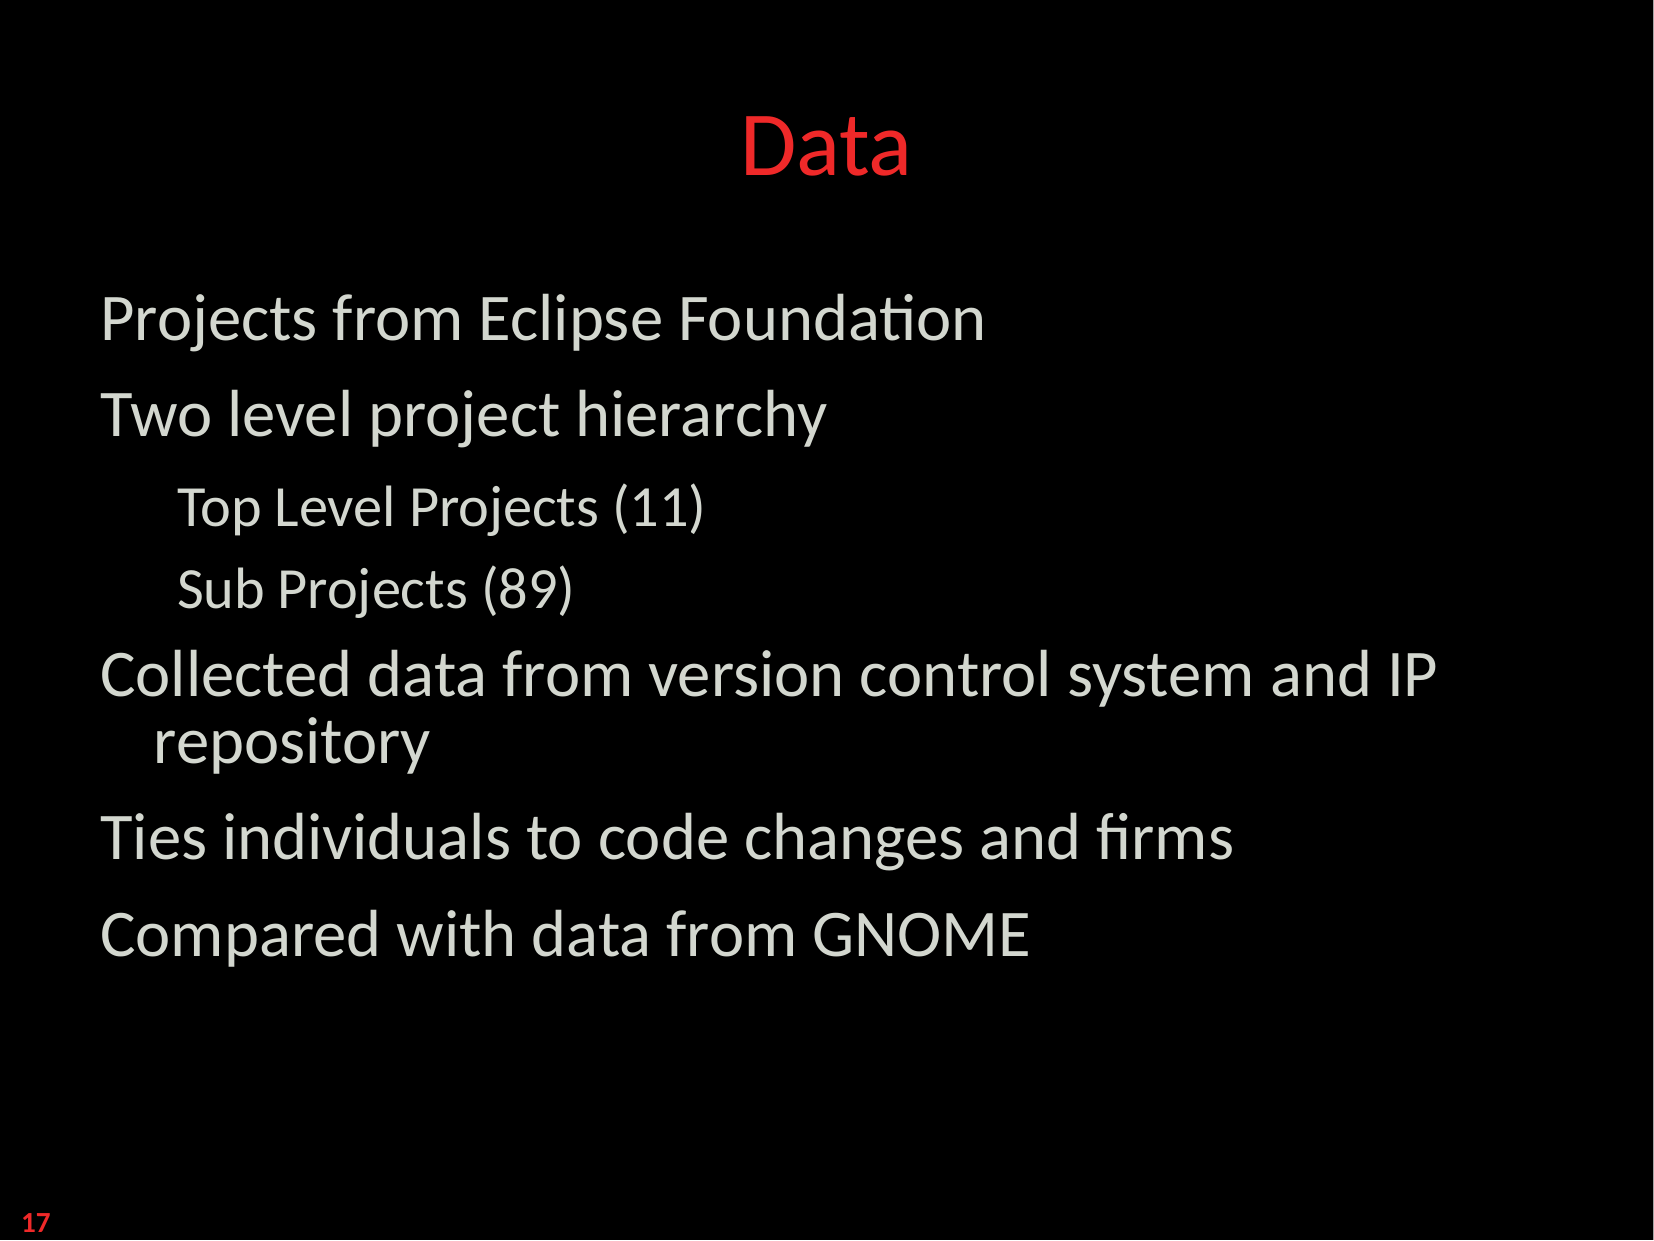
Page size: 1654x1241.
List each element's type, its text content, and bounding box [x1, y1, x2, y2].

list Projects from Eclipse Foundation Two level project hierarchy Top Level Projects (11) Sub Projects (89) Collected data from version control system and IP repository Ties individuals to code changes and firms Compared with data from GNOME [82, 290, 1571, 1094]
title Data [82, 56, 1571, 250]
